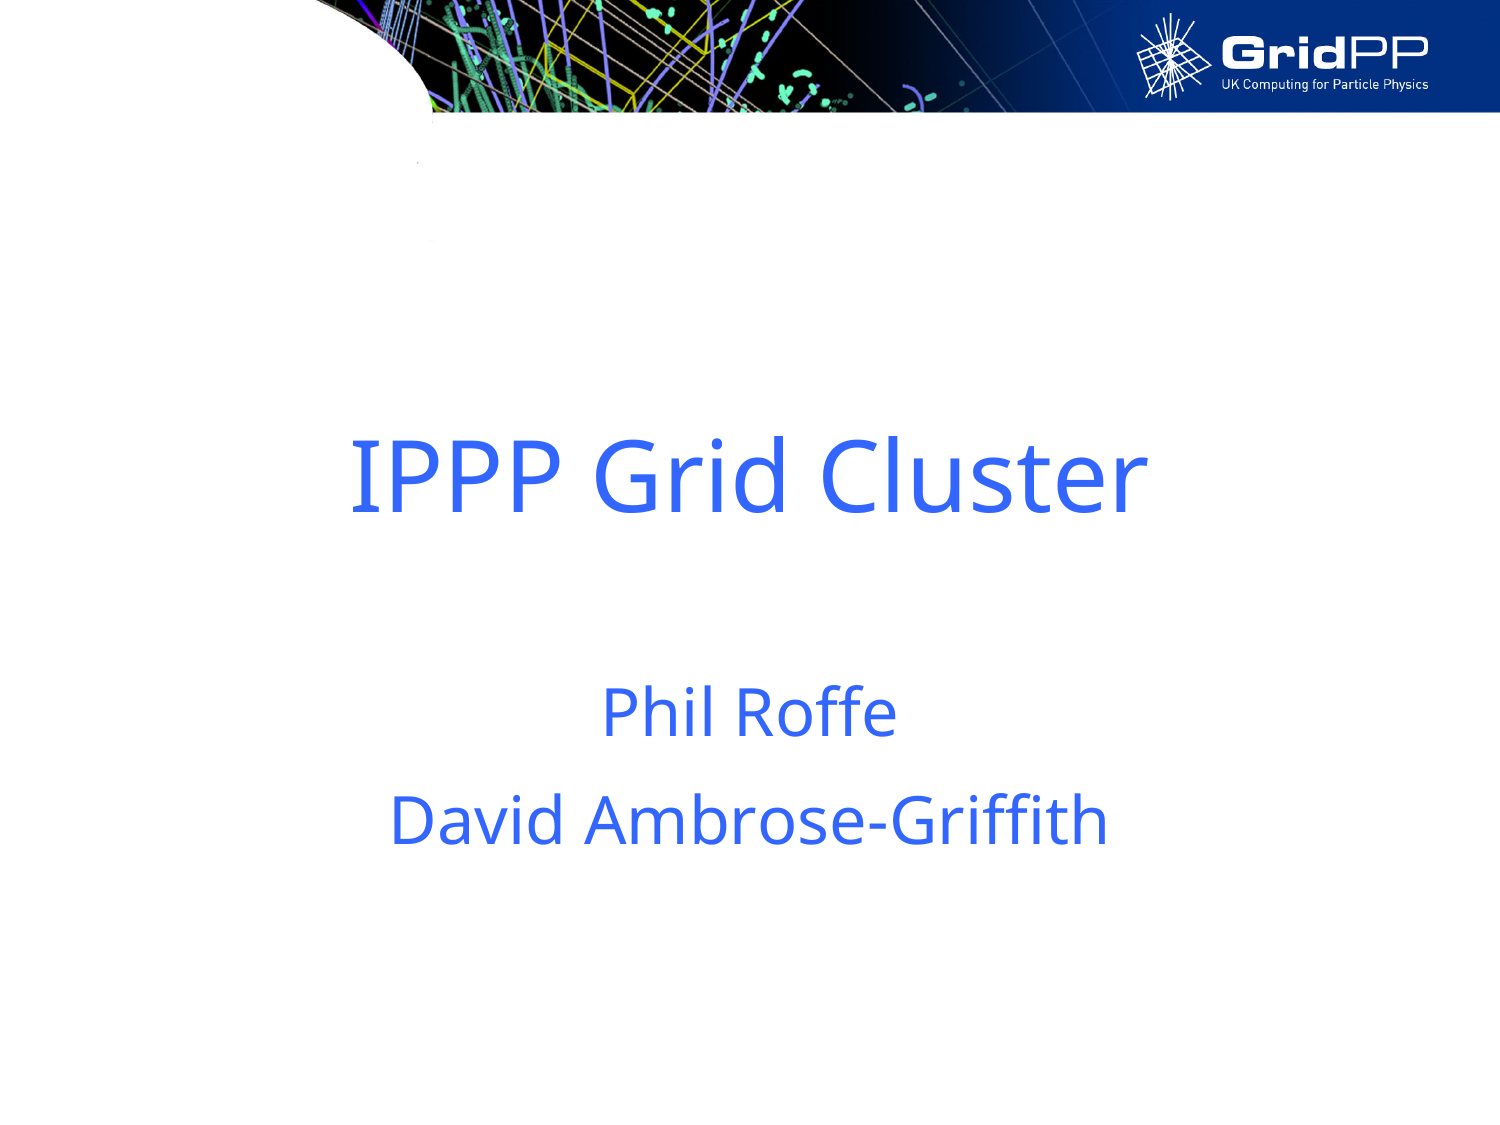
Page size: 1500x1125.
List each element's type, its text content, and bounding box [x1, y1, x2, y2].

picture [0, 0, 1500, 1125]
subtitle IPPP Grid Cluster Phil Roffe David Ambrose-Griffith [75, 270, 1425, 999]
